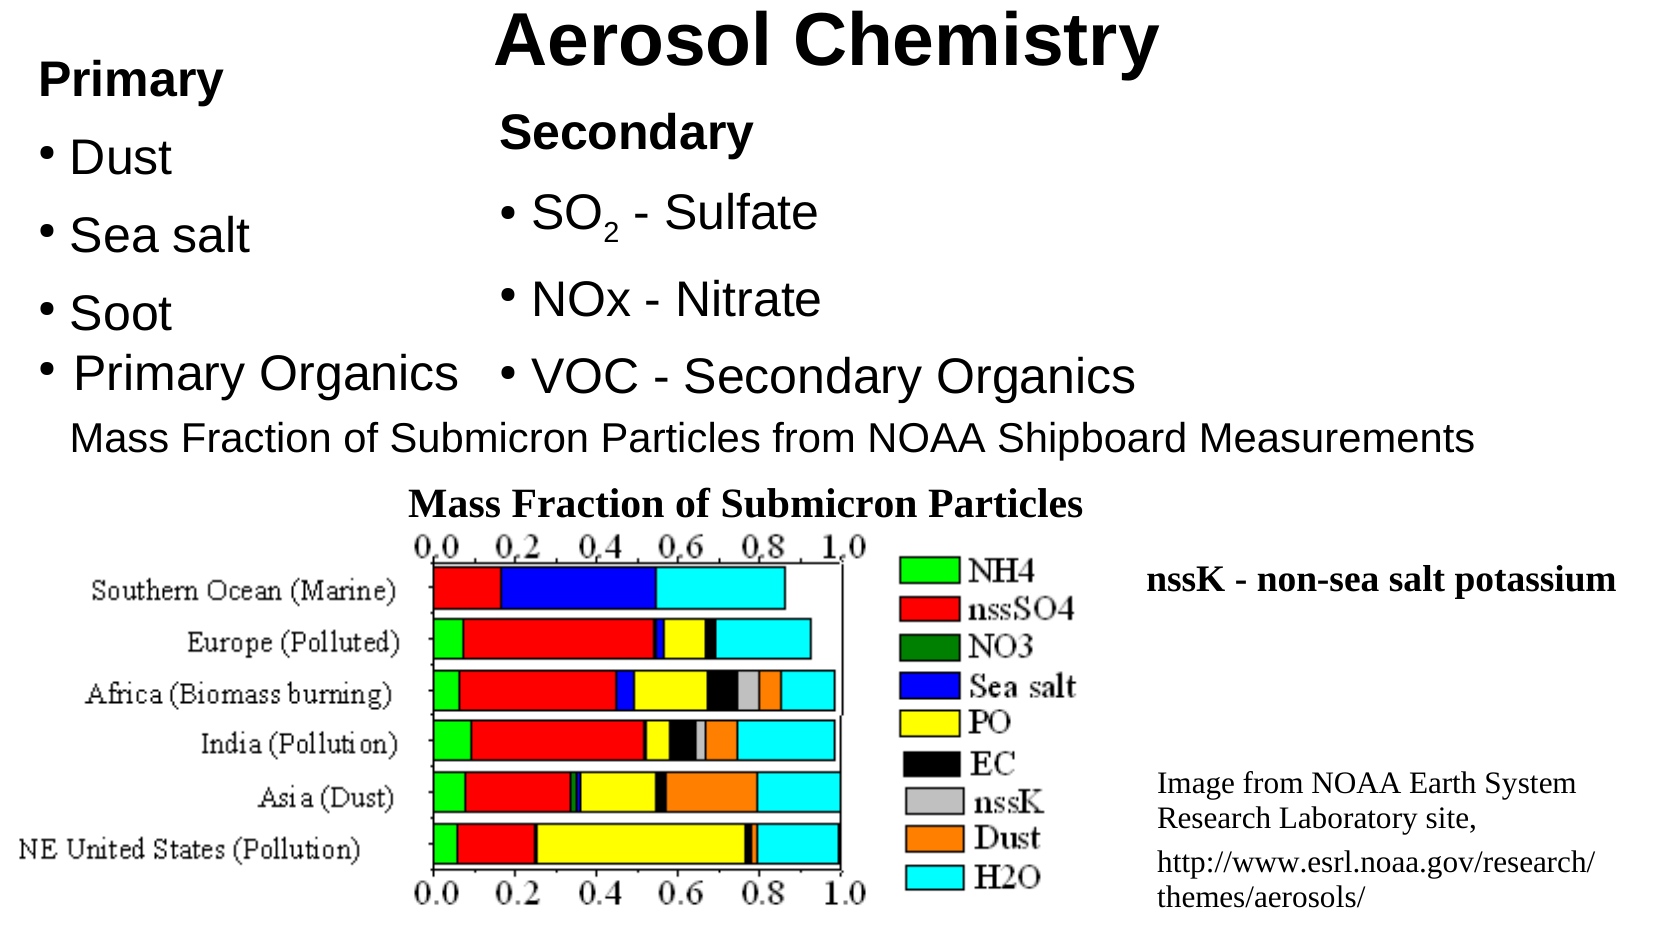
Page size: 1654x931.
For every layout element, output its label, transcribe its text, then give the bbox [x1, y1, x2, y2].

text_box Mass Fraction of Submicron Particles from NOAA Shipboard Measurements [26, 403, 1520, 479]
text_box Secondary SO2 - Sulfate NOx - Nitrate VOC - Secondary Organics [484, 91, 1174, 403]
text_box Mass Fraction of Submicron Particles [404, 474, 1088, 528]
text_box nssK - non-sea salt potassium [1110, 546, 1654, 607]
text_box Primary Dust Sea salt Soot Primary Organics [23, 83, 491, 423]
text_box Image from NOAA Earth System Research Laboratory site, http://www.esrl.noaa.gov/research/themes/aerosols/ [1141, 758, 1640, 922]
picture [18, 487, 1138, 915]
title Aerosol Chemistry [0, 0, 1654, 83]
